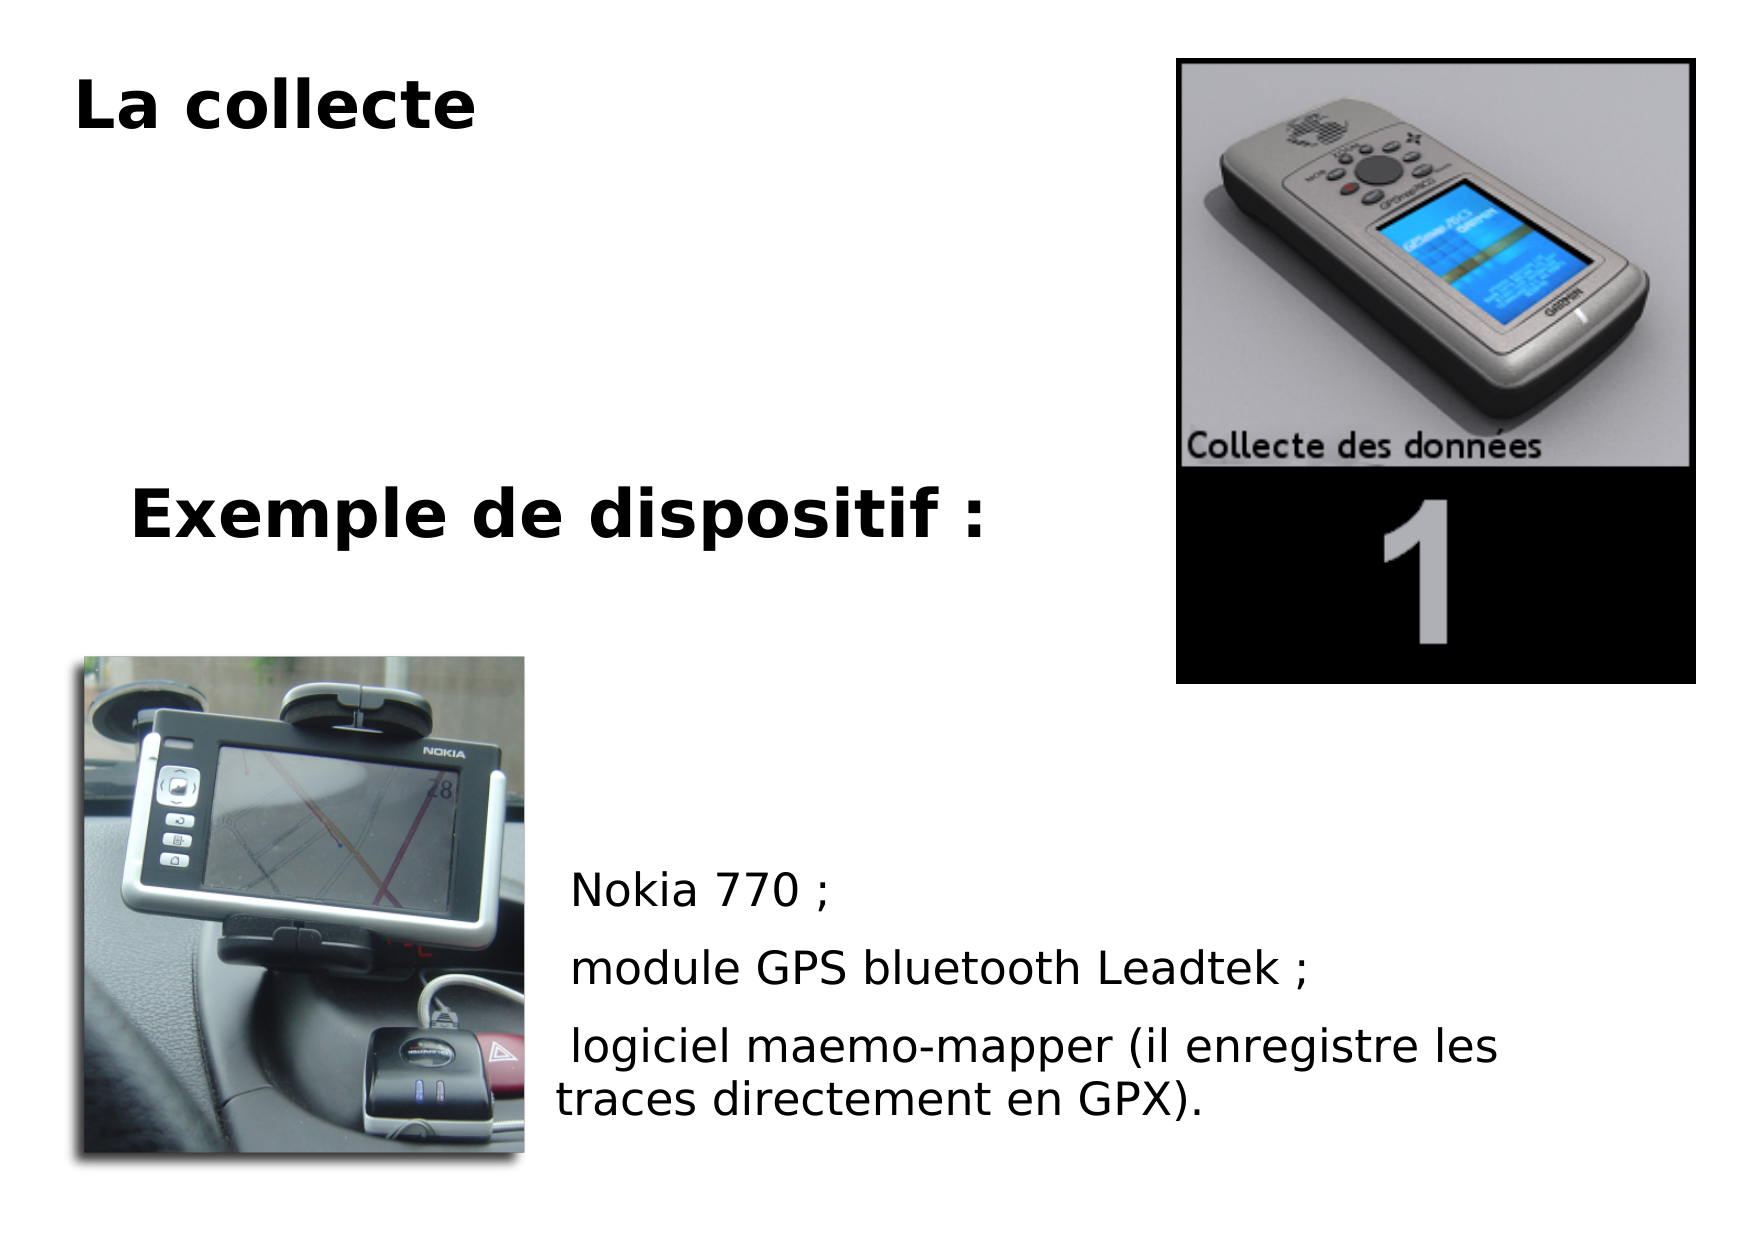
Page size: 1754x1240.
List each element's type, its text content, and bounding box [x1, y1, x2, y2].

text_box La collecte [59, 59, 562, 178]
text_box Exemple de dispositif : [114, 468, 1004, 562]
picture [59, 649, 532, 1178]
text_box Nokia 770 ; module GPS bluetooth Leadtek ; logiciel maemo-mapper (il enregistre les traces directement en GPX). [540, 856, 1654, 1134]
picture [1176, 58, 1696, 684]
